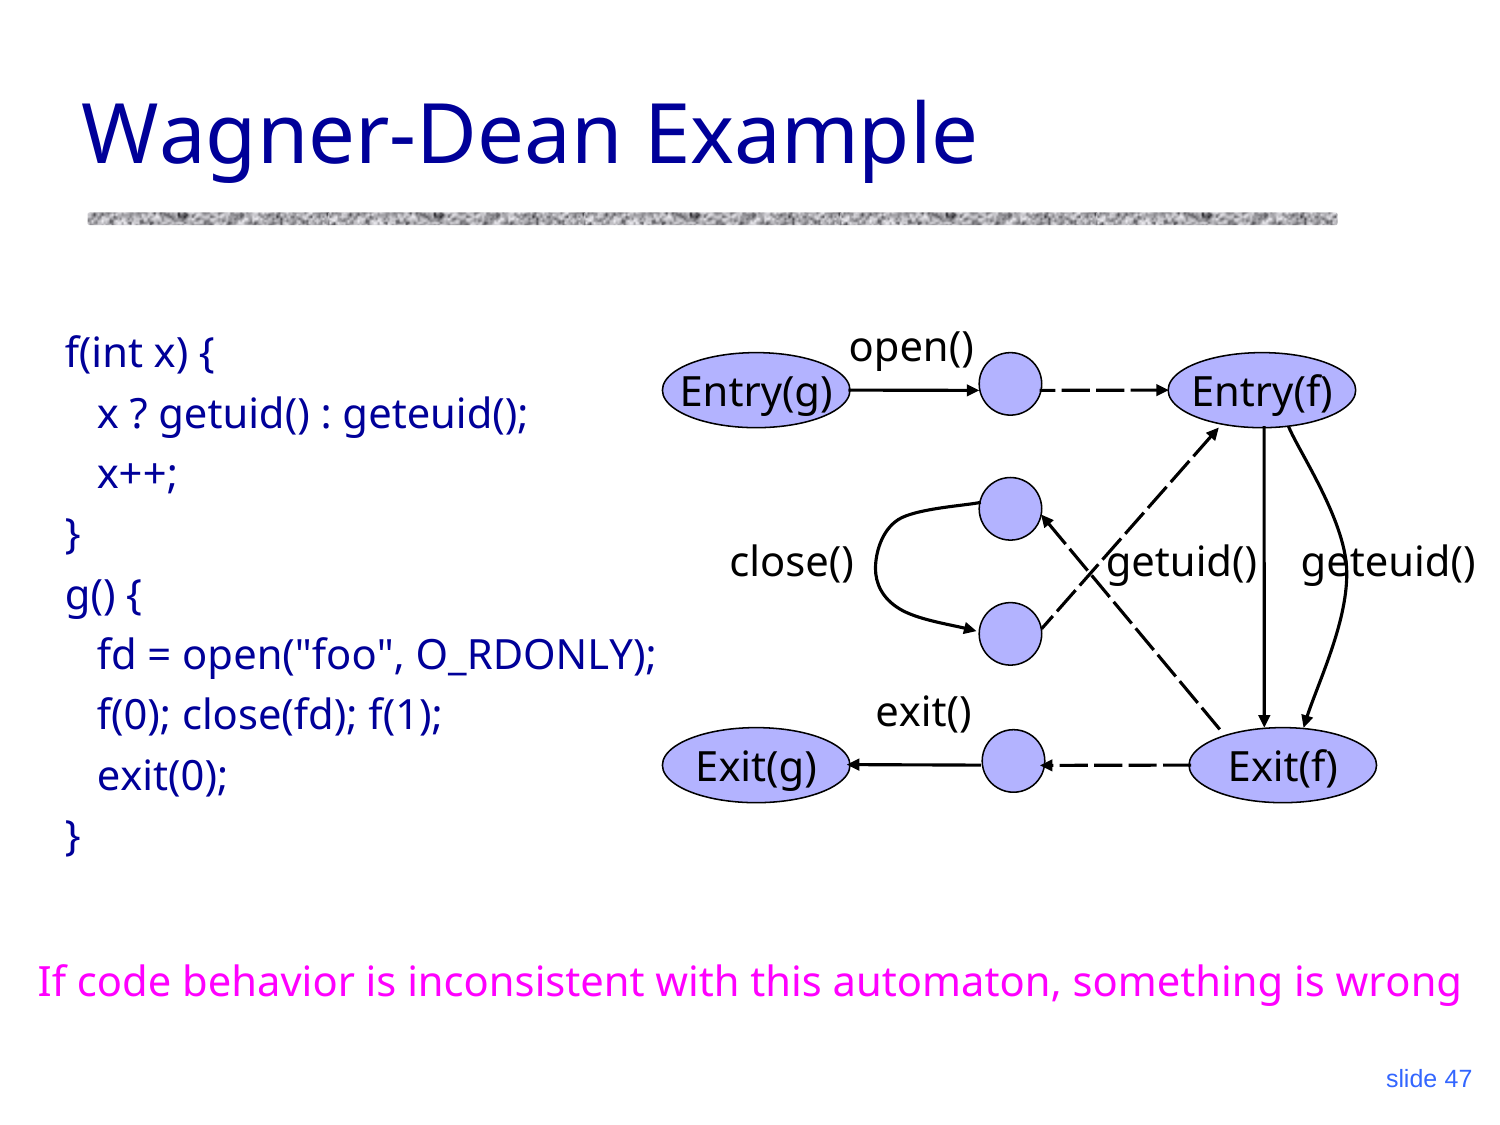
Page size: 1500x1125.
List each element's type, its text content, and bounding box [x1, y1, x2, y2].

text_box Entry(g) [673, 352, 850, 428]
text_box open() [833, 312, 989, 379]
text_box f(int x) { x ? getuid() : geteuid(); x++; } g() { fd = open("foo", O_RDONLY); f(0); close(fd); f(1); exit(0); } [49, 318, 673, 868]
text_box Exit(f) [1189, 727, 1377, 803]
text_box [982, 729, 1045, 793]
text_box If code behavior is inconsistent with this automaton, something is wrong [22, 947, 1478, 1013]
text_box geteuid() [1340, 527, 1491, 594]
text_box getuid() [1090, 527, 1262, 594]
text_box [979, 477, 1042, 541]
text_box Exit(g) [673, 727, 850, 803]
text_box close() [714, 527, 869, 594]
text_box slide <number> [1174, 1025, 1488, 1101]
text_box getuid() [1266, 527, 1273, 594]
text_box Entry(f) [1168, 352, 1356, 428]
text_box Wagner-Dean Example [66, 37, 1342, 188]
text_box [979, 352, 1042, 416]
text_box geteuid() [1285, 527, 1345, 594]
text_box [979, 602, 1042, 666]
text_box getuid() [1090, 578, 1104, 594]
text_box exit() [860, 677, 987, 744]
picture [87, 212, 1338, 226]
